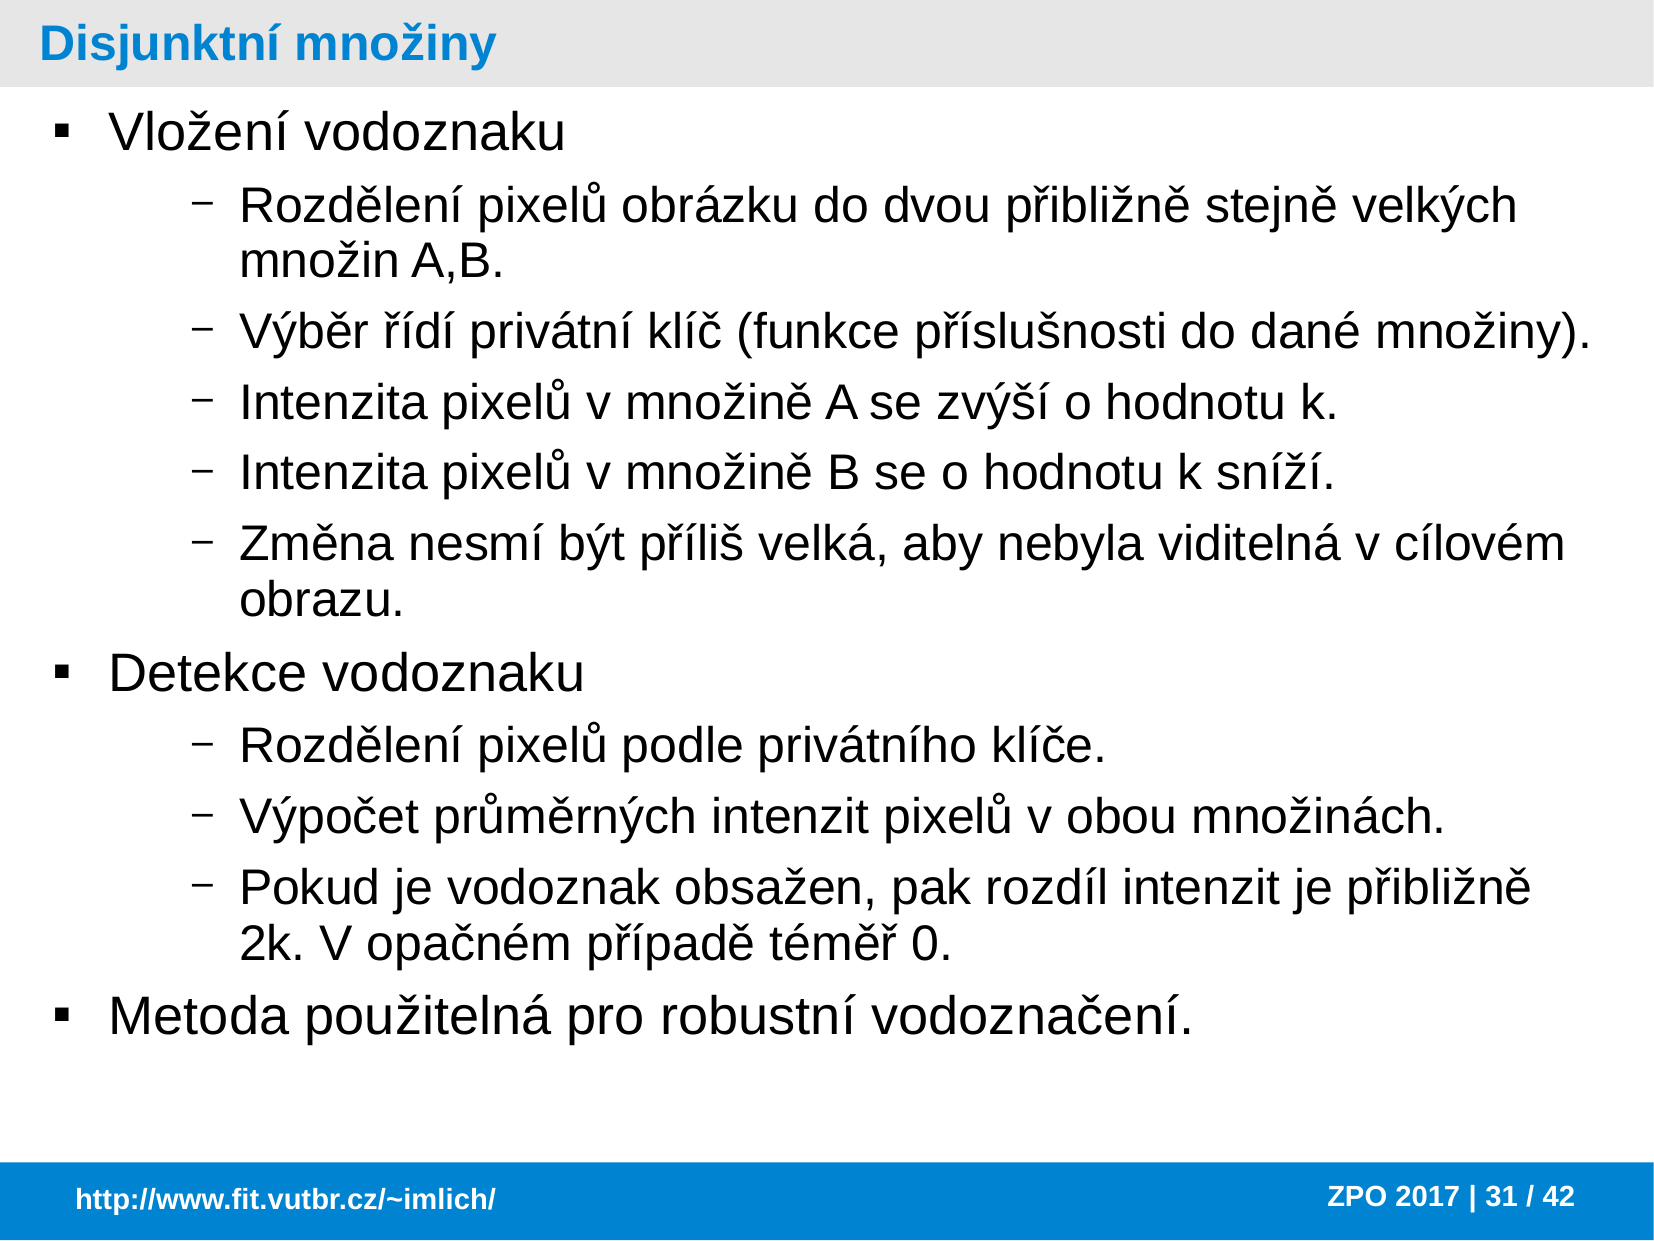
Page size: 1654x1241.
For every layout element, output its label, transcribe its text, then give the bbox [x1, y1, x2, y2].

list Vložení vodoznaku Rozdělení pixelů obrázku do dvou přibližně stejně velkých množin A,B. Výběr řídí privátní klíč (funkce příslušnosti do dané množiny). Intenzita pixelů v množině A se zvýší o hodnotu k. Intenzita pixelů v množině B se o hodnotu k sníží. Změna nesmí být příliš velká, aby nebyla viditelná v cílovém obrazu. Detekce vodoznaku Rozdělení pixelů podle privátního klíče. Výpočet průměrných intenzit pixelů v obou množinách. Pokud je vodoznak obsažen, pak rozdíl intenzit je přibližně 2k. V opačném případě téměř 0. Metoda použitelná pro robustní vodoznačení. [37, 101, 1613, 1126]
title Disjunktní množiny [39, 5, 1615, 81]
